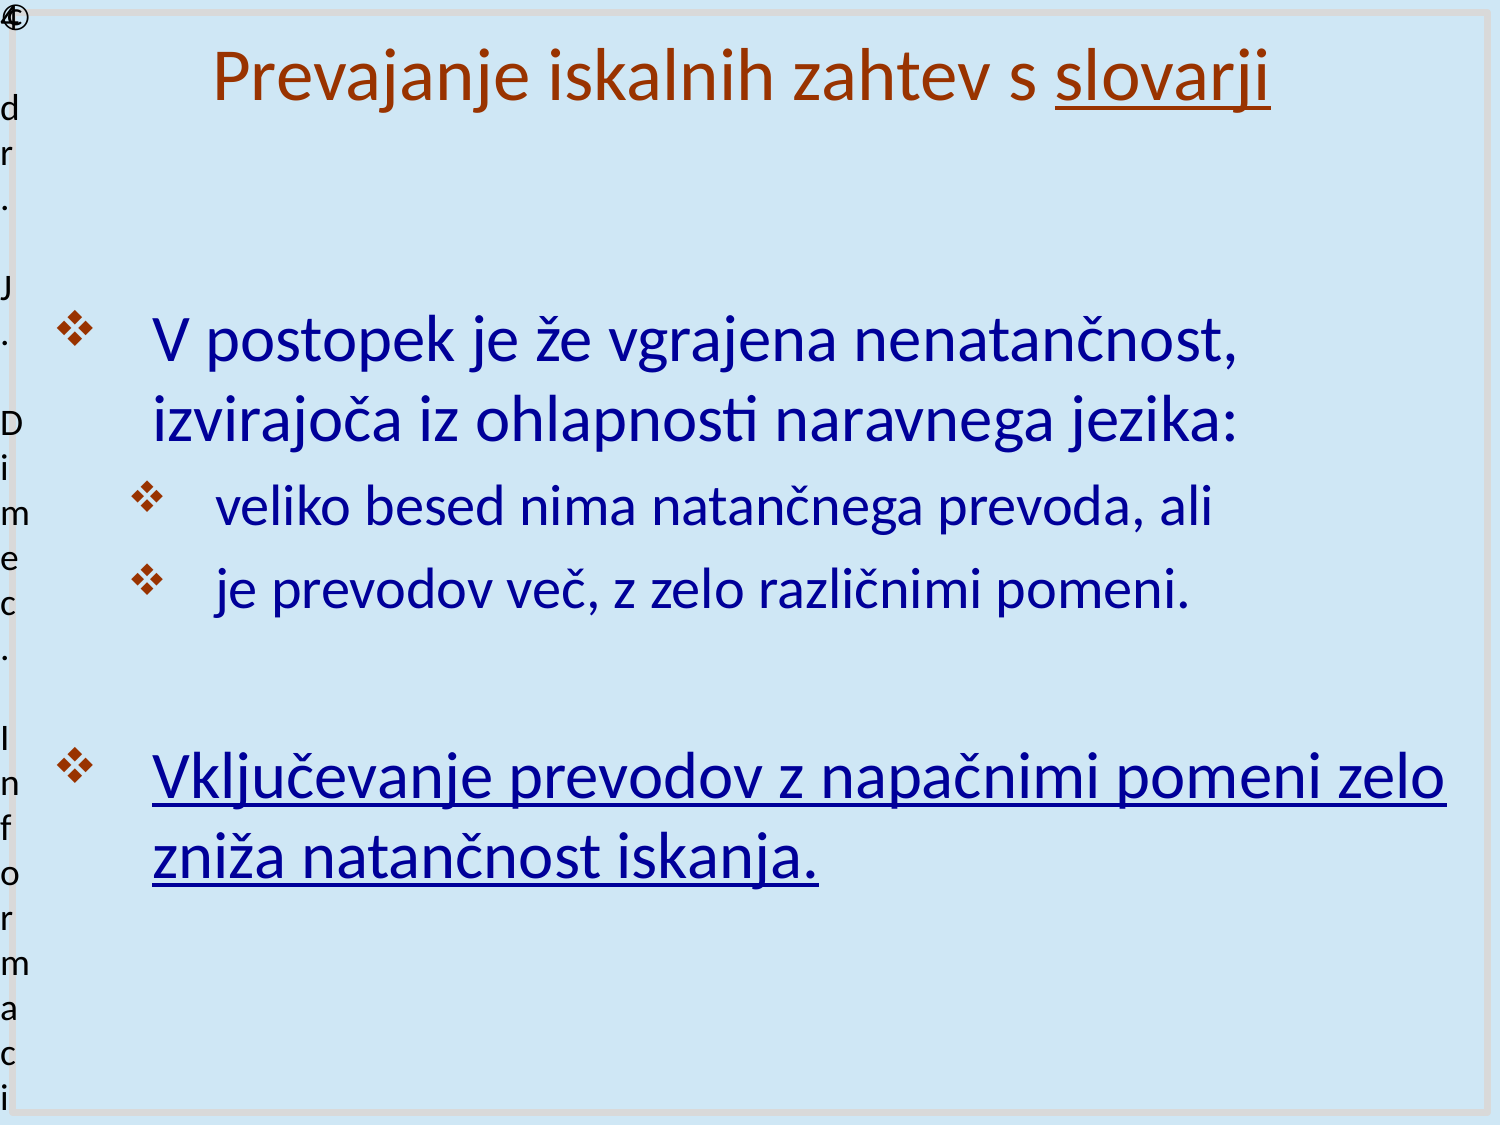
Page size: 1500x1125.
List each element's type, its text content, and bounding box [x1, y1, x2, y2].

title Prevajanje iskalnih zahtev s slovarji [37, 24, 1463, 117]
list V postopek je že vgrajena nenatančnost, izvirajoča iz ohlapnosti naravnega jezika: veliko besed nima natančnega prevoda, ali je prevodov več, z zelo različnimi pomeni. Vključevanje prevodov z napačnimi pomeni zelo zniža natančnost iskanja. [37, 287, 1463, 1013]
